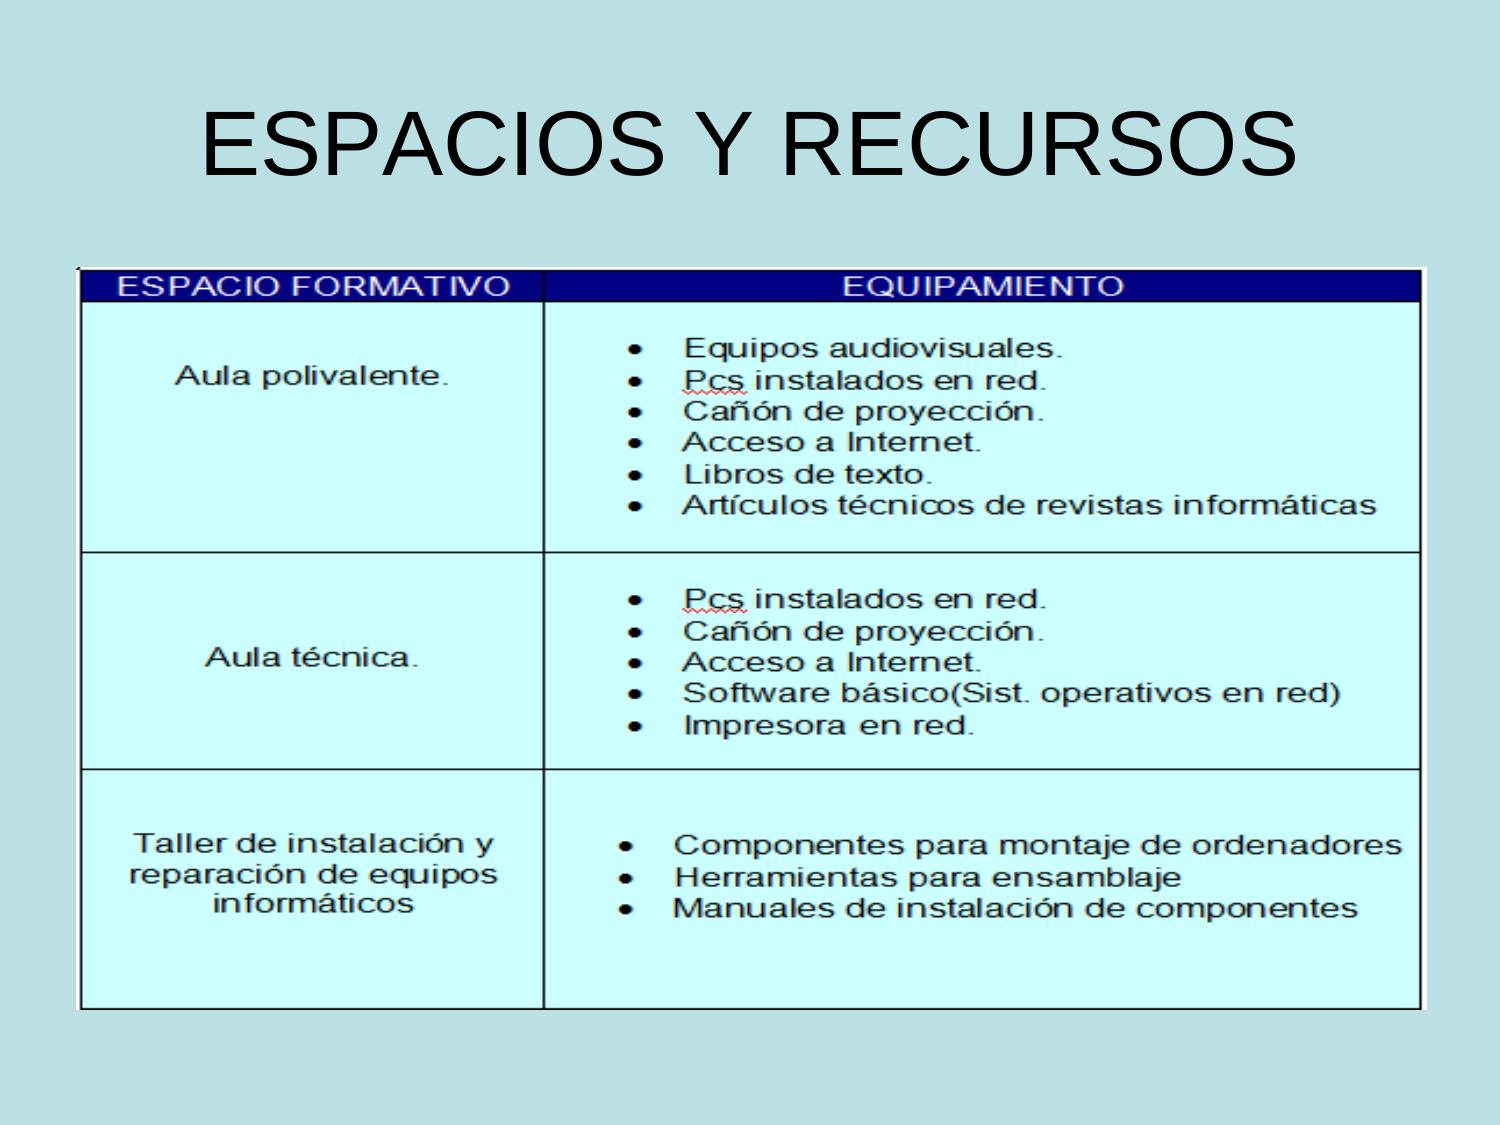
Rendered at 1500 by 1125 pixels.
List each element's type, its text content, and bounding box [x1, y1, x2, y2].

picture [76, 267, 1427, 1010]
title ESPACIOS Y RECURSOS [75, 45, 1426, 233]
